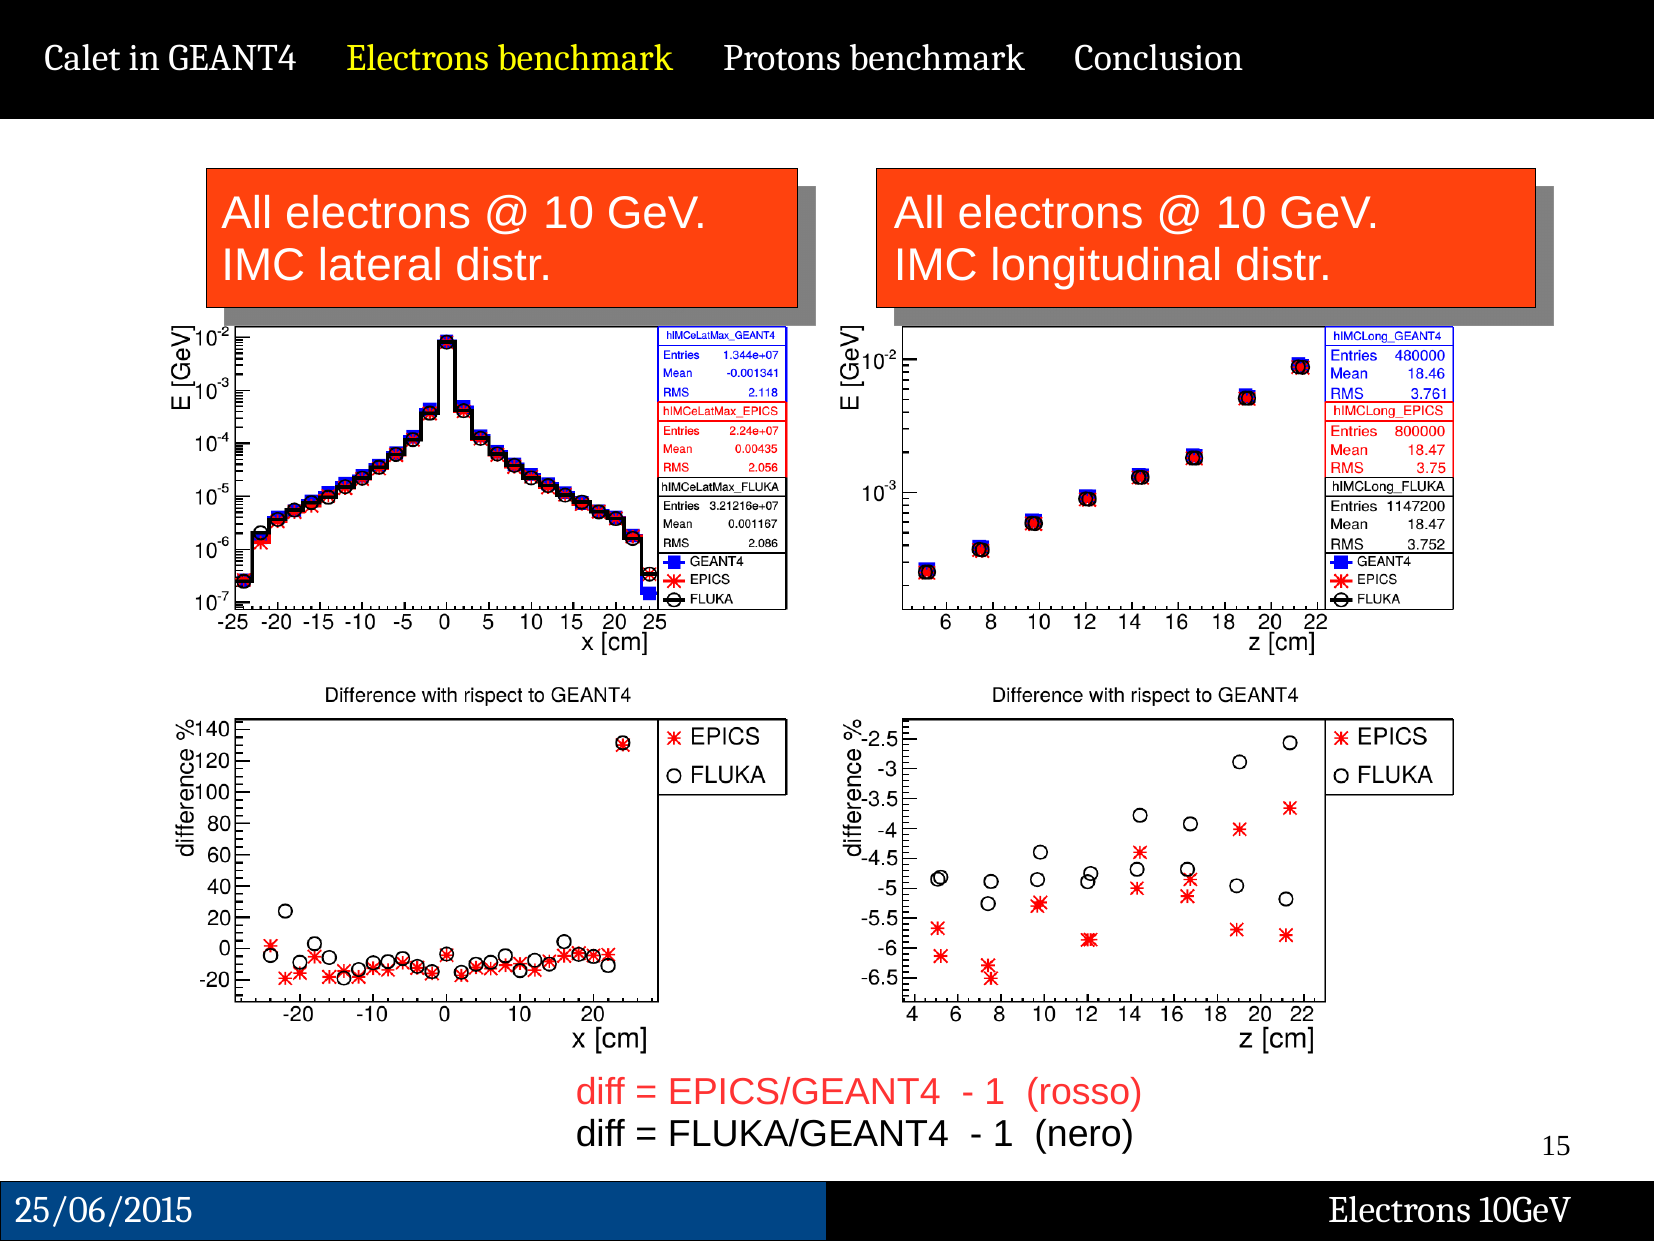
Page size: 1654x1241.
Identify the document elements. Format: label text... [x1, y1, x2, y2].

text_box 25/06/2015 [0, 1181, 246, 1240]
text_box All electrons @ 10 GeV. IMC lateral distr. [206, 180, 798, 308]
text_box Electrons 10GeV [1313, 1181, 1654, 1241]
text_box [0, 1181, 1313, 1241]
text_box Calet in GEANT4 Electrons benchmark Protons benchmark Conclusion [29, 29, 1625, 89]
text_box [206, 168, 798, 180]
text_box diff = EPICS/GEANT4 - 1 (rosso) diff = FLUKA/GEANT4 - 1 (nero) [561, 1062, 1241, 1162]
picture [147, 282, 1477, 1063]
text_box All electrons @ 10 GeV. IMC longitudinal distr. [879, 180, 1565, 308]
text_box [876, 168, 1536, 308]
text_box [0, 0, 1654, 119]
